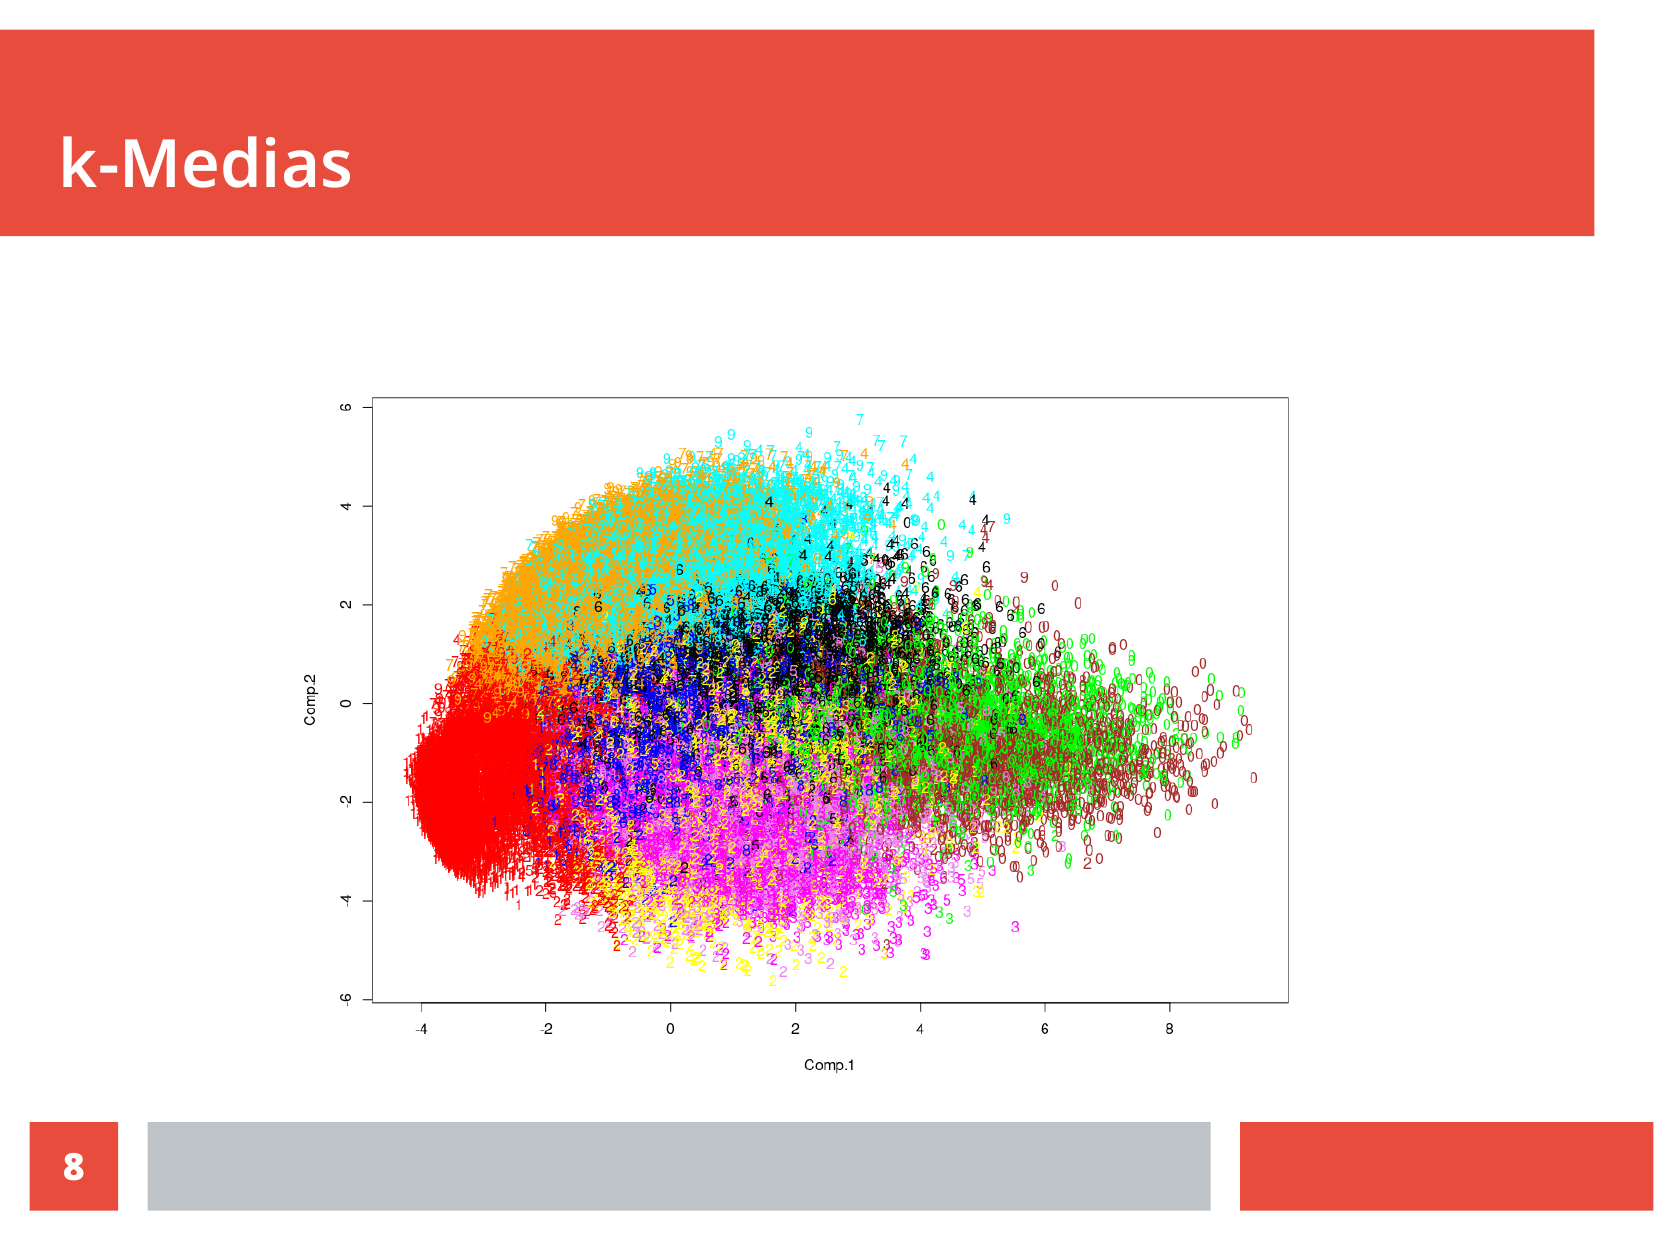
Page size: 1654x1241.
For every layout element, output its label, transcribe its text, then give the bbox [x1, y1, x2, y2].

title k-Medias [59, 59, 1595, 207]
picture [299, 324, 1325, 1093]
